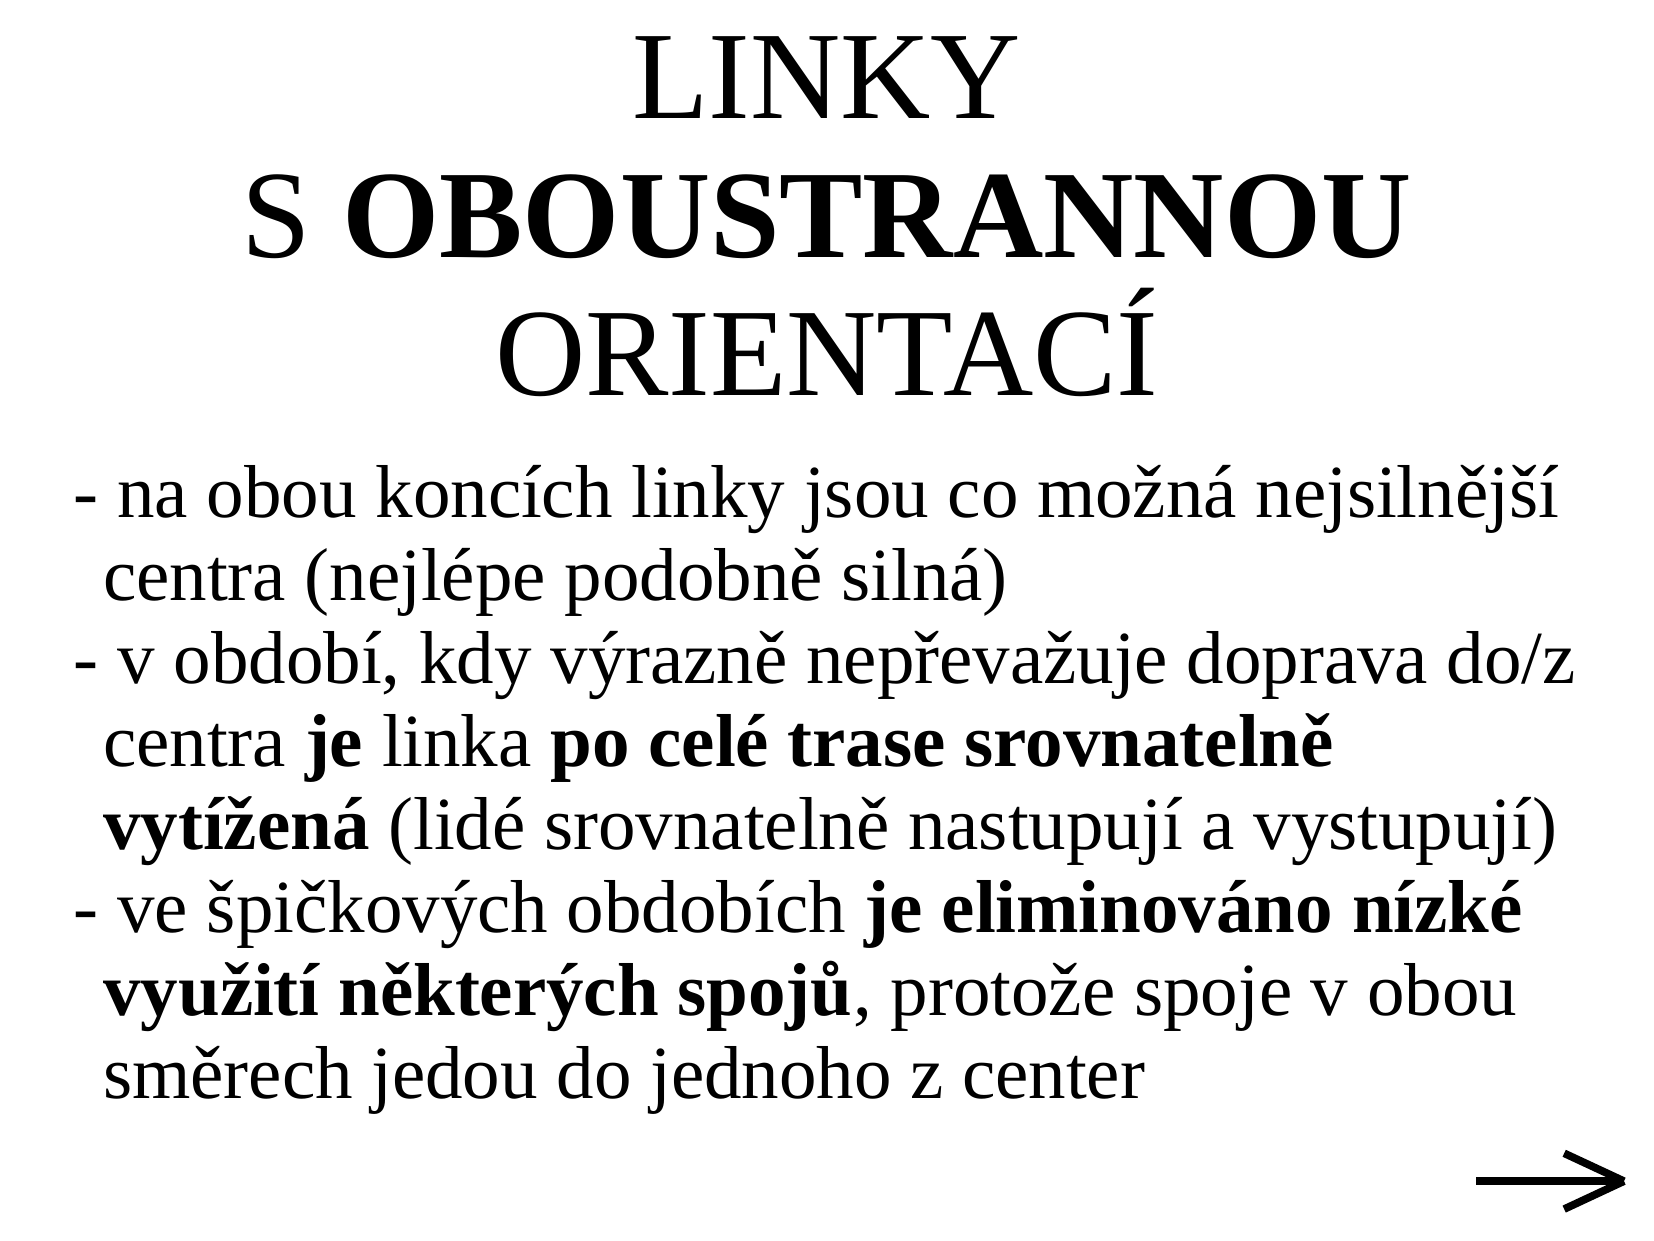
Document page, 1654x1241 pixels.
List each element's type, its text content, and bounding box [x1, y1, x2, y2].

text_box LINKY S OBOUSTRANNOU ORIENTACÍ [226, 0, 1427, 431]
text_box - na obou koncích linky jsou co možná nejsilnější centra (nejlépe podobně silná) - v období, kdy výrazně nepřevažuje doprava do/z centra je linka po celé trase srovnatelně vytížená (lidé srovnatelně nastupují a vystupují) - ve špičkových obdobích je eliminováno nízké využití některých spojů, protože spoje v obou směrech jedou do jednoho z center [59, 443, 1595, 1123]
